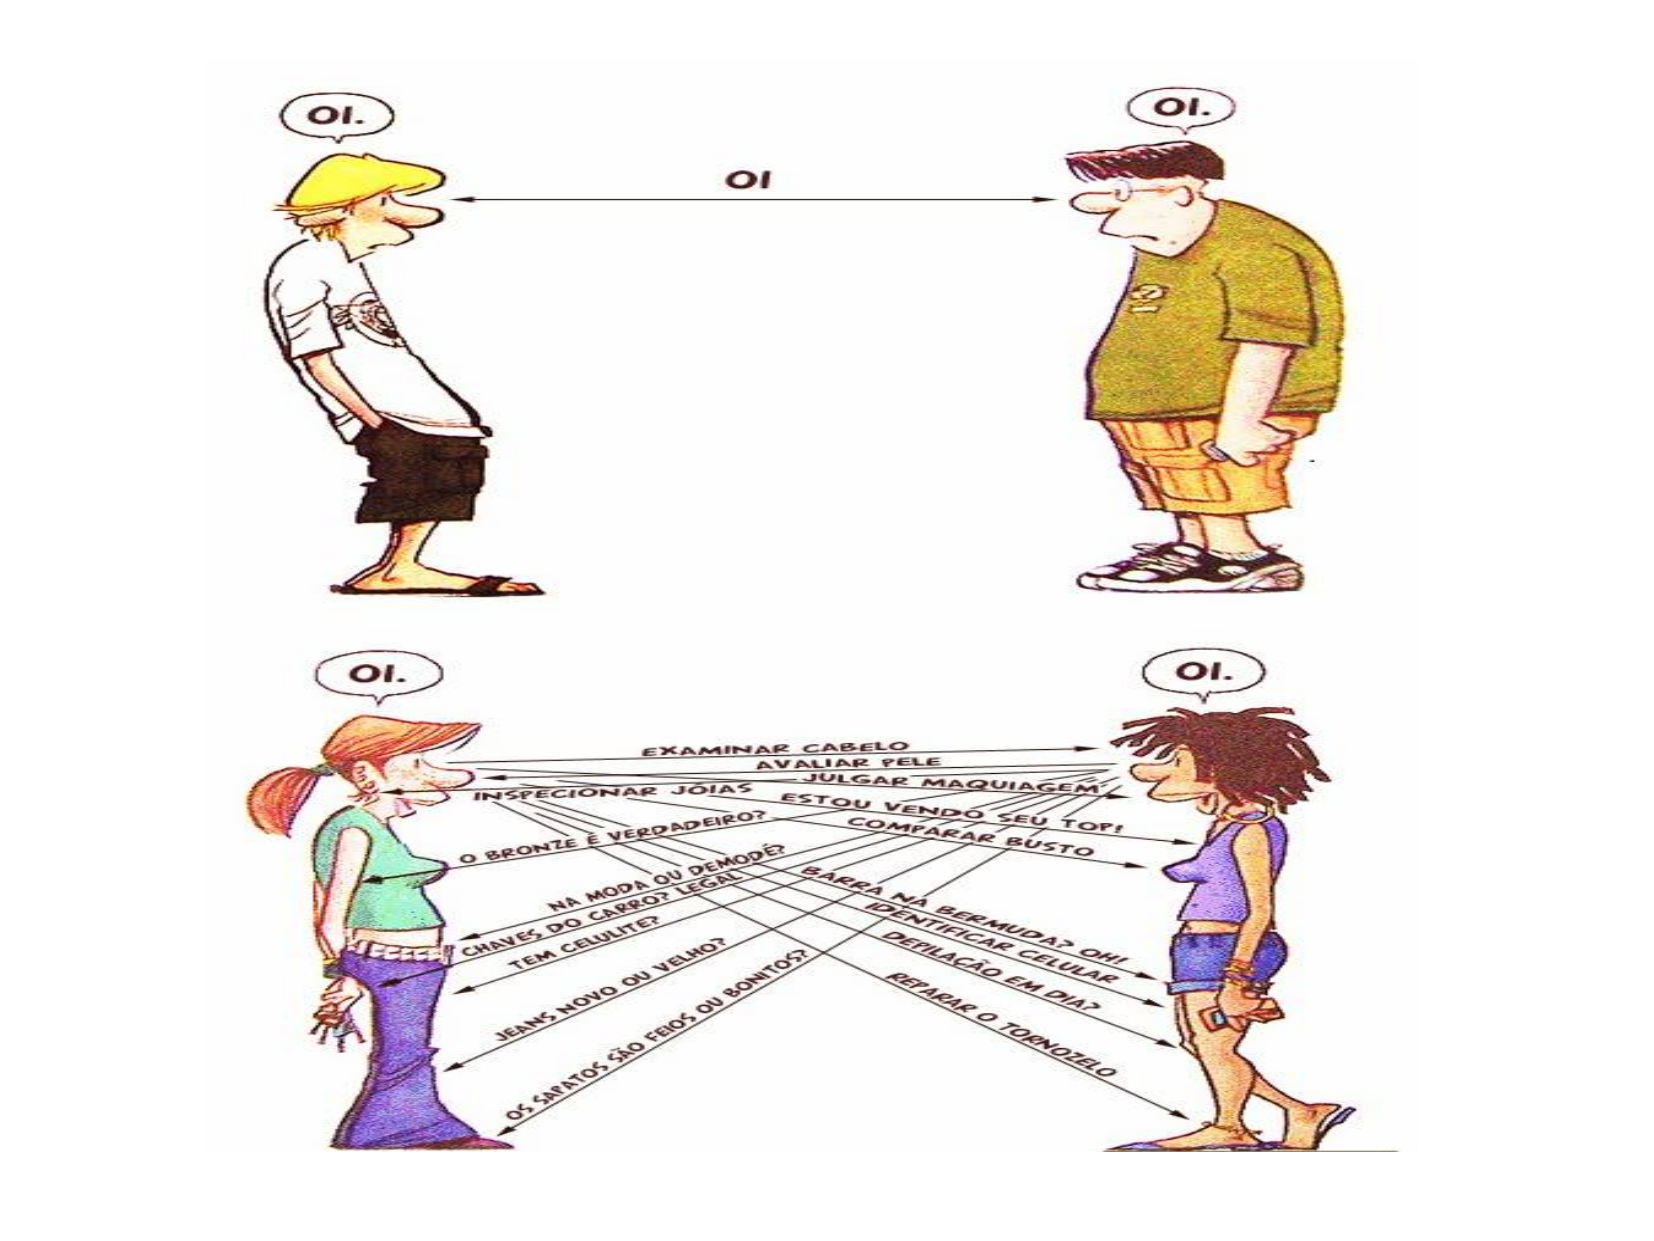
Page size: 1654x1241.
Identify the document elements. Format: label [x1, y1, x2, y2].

picture [206, 58, 1418, 1152]
